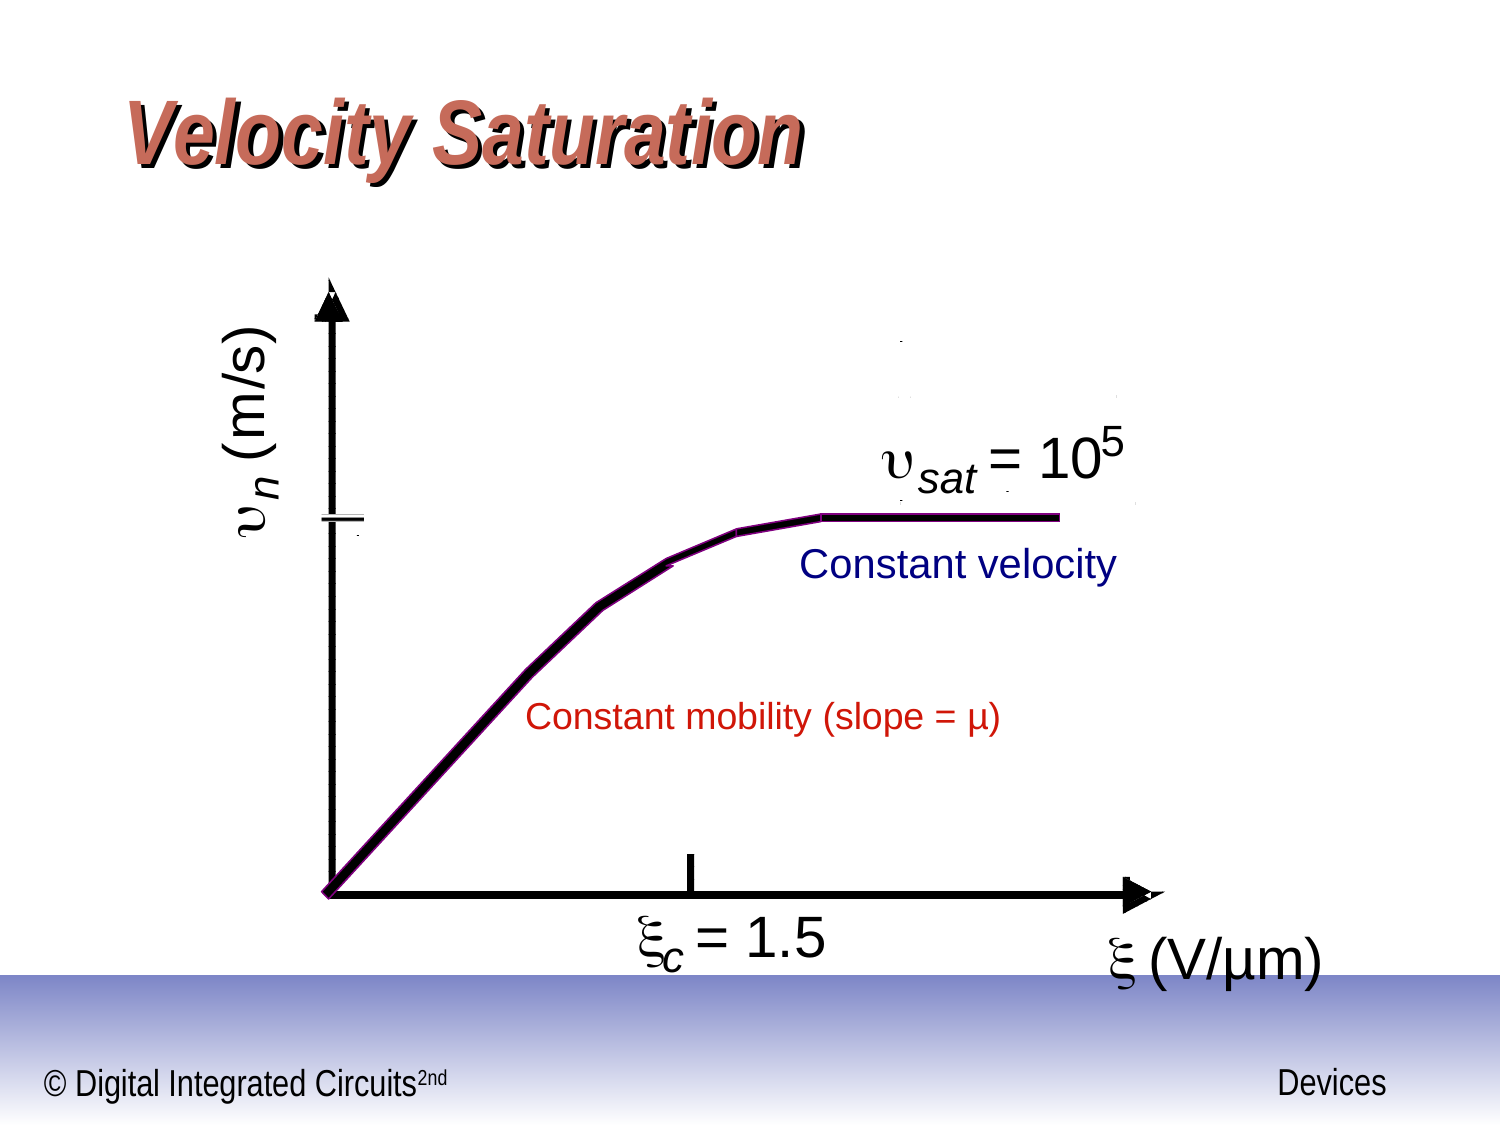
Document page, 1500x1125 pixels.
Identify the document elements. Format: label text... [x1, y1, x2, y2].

text_box sat [918, 449, 977, 503]
text_box Constant mobility (slope = µ) [525, 691, 1002, 737]
text_box 5 [1100, 412, 1126, 466]
title Velocity Saturation [108, 65, 1384, 190]
text_box Constant velocity [799, 536, 1118, 587]
text_box = 10 [1077, 441, 1095, 474]
text_box = 10 [988, 420, 1104, 491]
text_box s [206, 345, 277, 375]
text_box / [206, 375, 277, 390]
text_box (V/µm) [1132, 921, 1325, 992]
text_box c [662, 928, 685, 982]
text_box ( [223, 443, 275, 453]
text_box ) [206, 324, 277, 345]
text_box ( [206, 443, 277, 463]
text_box n [234, 475, 288, 501]
text_box m [206, 392, 277, 441]
text_box  [882, 420, 917, 491]
text_box  [1108, 921, 1132, 992]
text_box [314, 277, 1166, 914]
text_box  [637, 898, 667, 969]
text_box = 1.5 [695, 898, 827, 969]
text_box  [206, 503, 277, 538]
